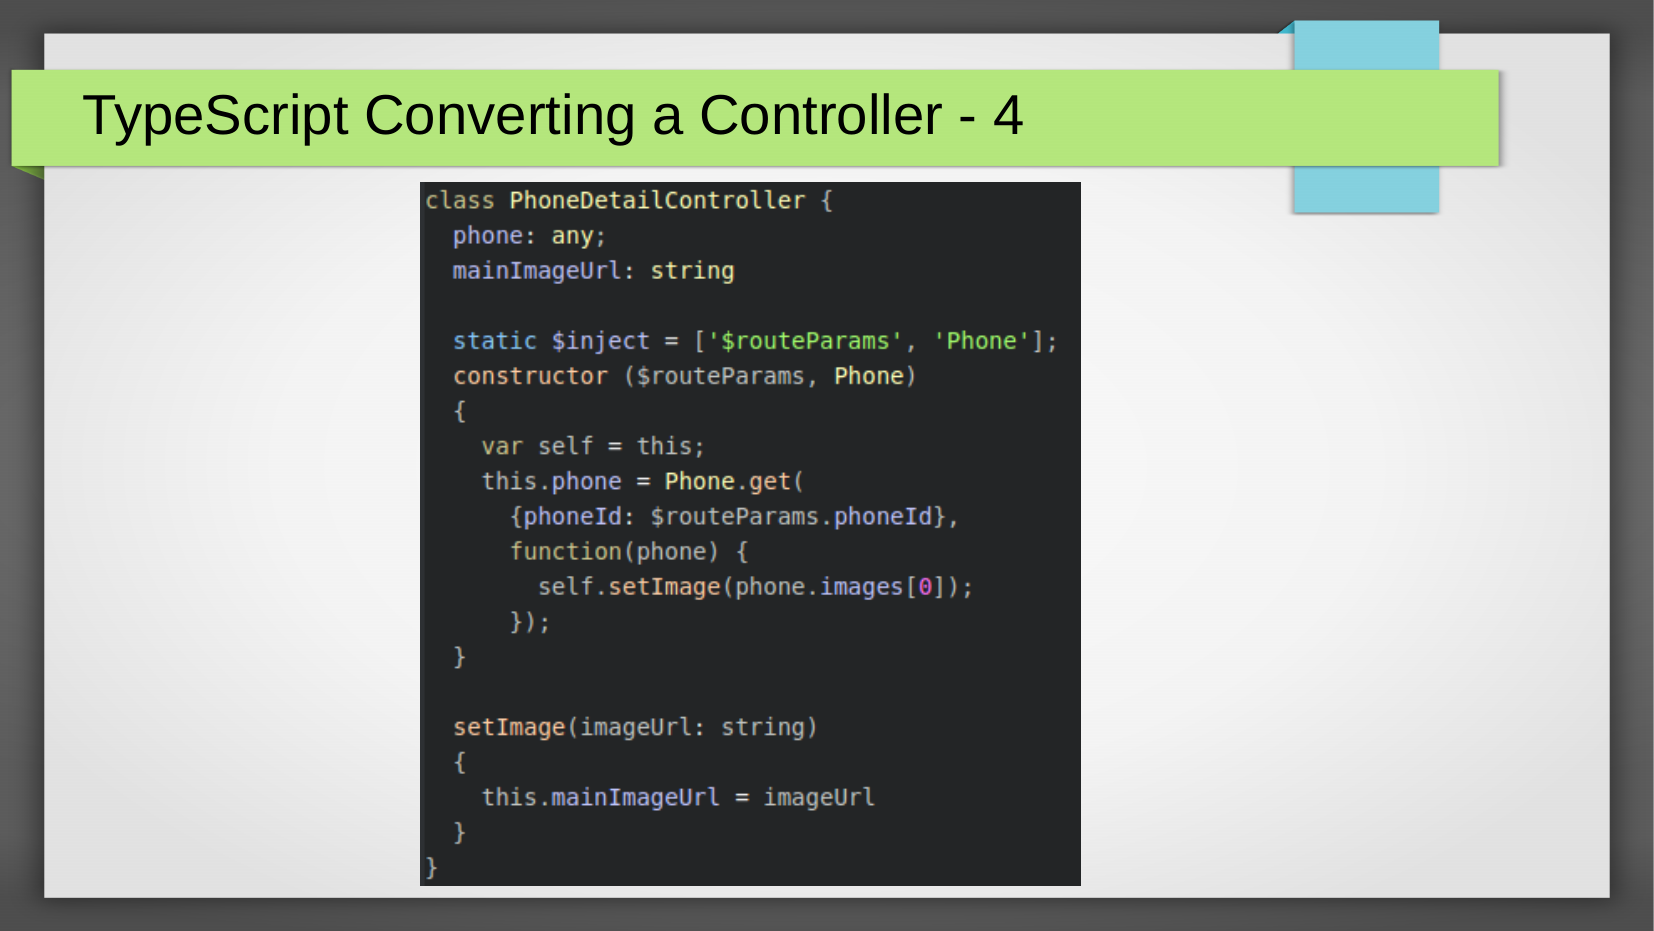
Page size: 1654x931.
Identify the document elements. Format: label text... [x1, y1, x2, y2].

picture [0, 0, 1654, 931]
title TypeScript Converting a Controller - 4 [82, 70, 1264, 160]
